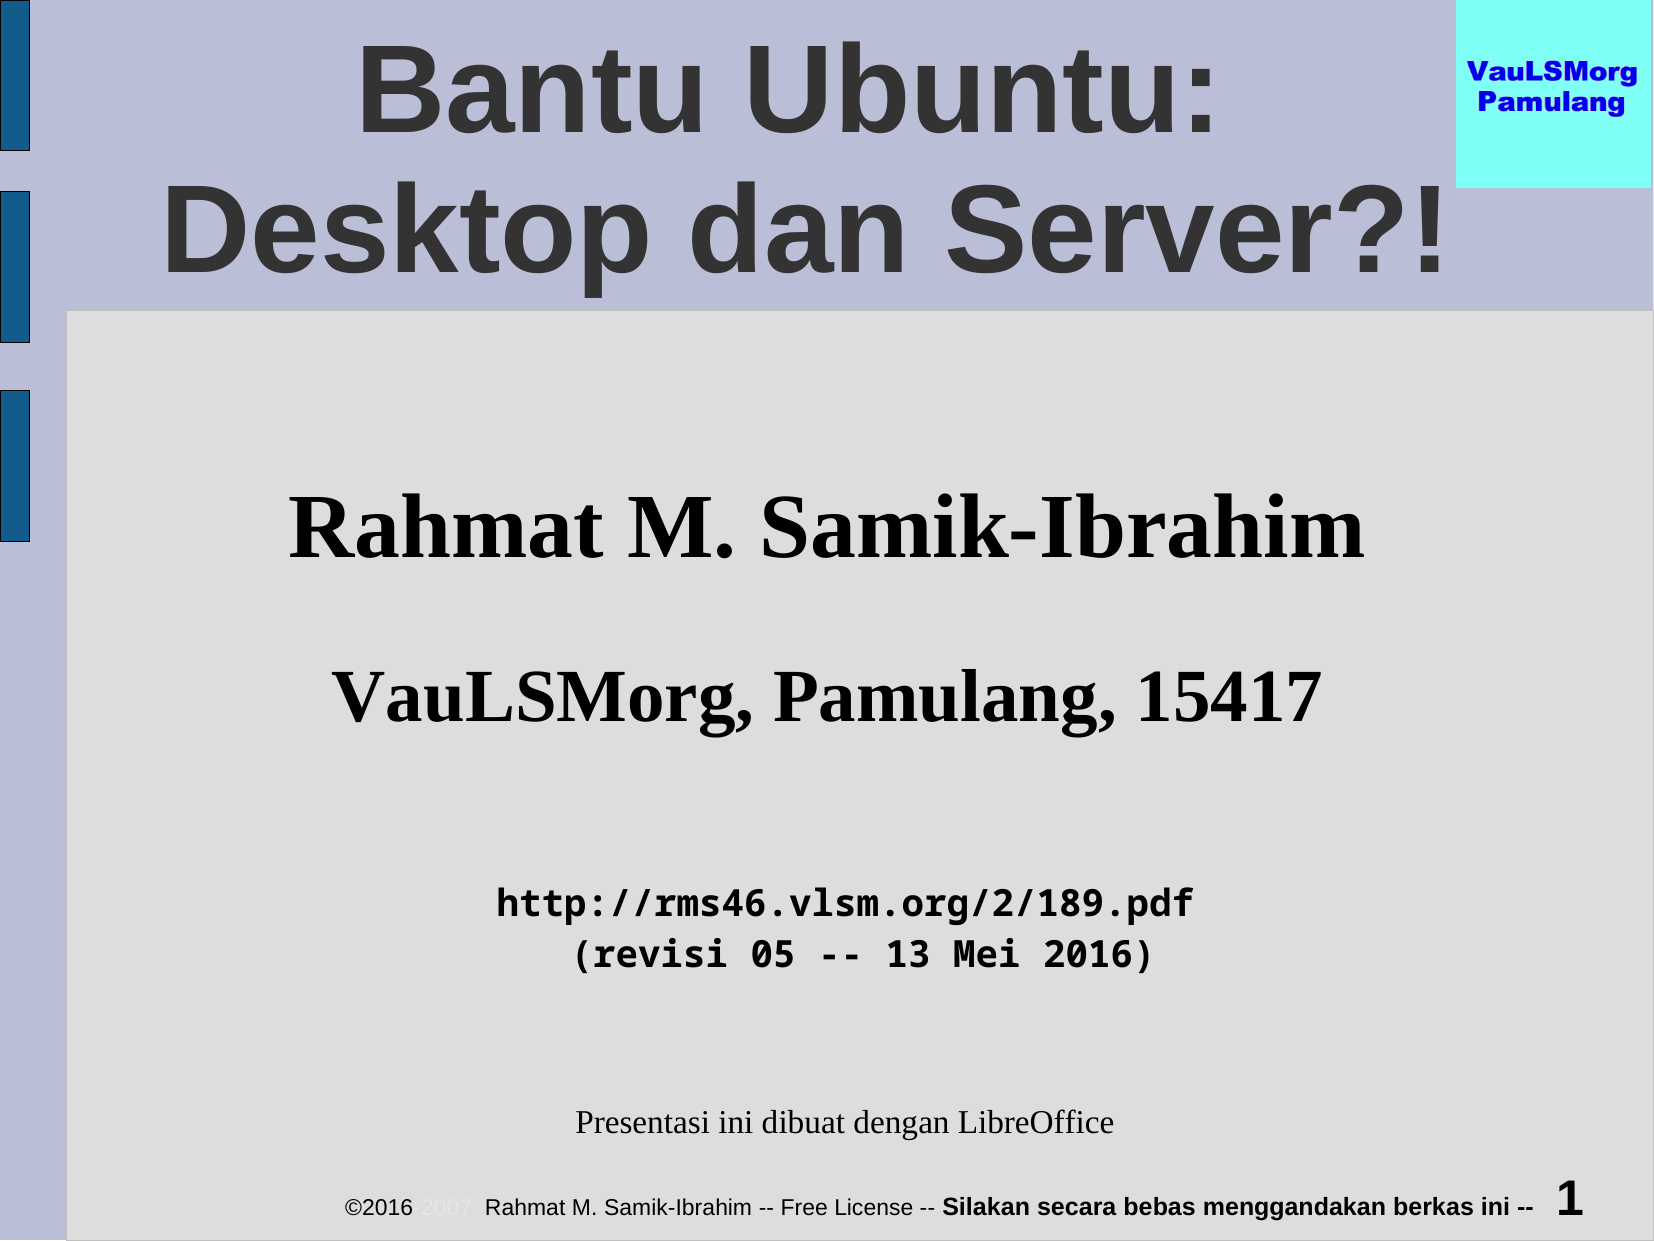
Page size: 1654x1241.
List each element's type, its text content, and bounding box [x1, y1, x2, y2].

subtitle Rahmat M. Samik-Ibrahim VauLSMorg, Pamulang, 15417 http://rms46.vlsm.org/2/189.pdf (revisi 05 -- 13 Mei 2016) Presentasi ini dibuat dengan LibreOffice [121, 352, 1534, 1163]
picture [1456, 0, 1651, 188]
title Bantu Ubuntu: Desktop dan Server?! [75, 19, 1538, 299]
